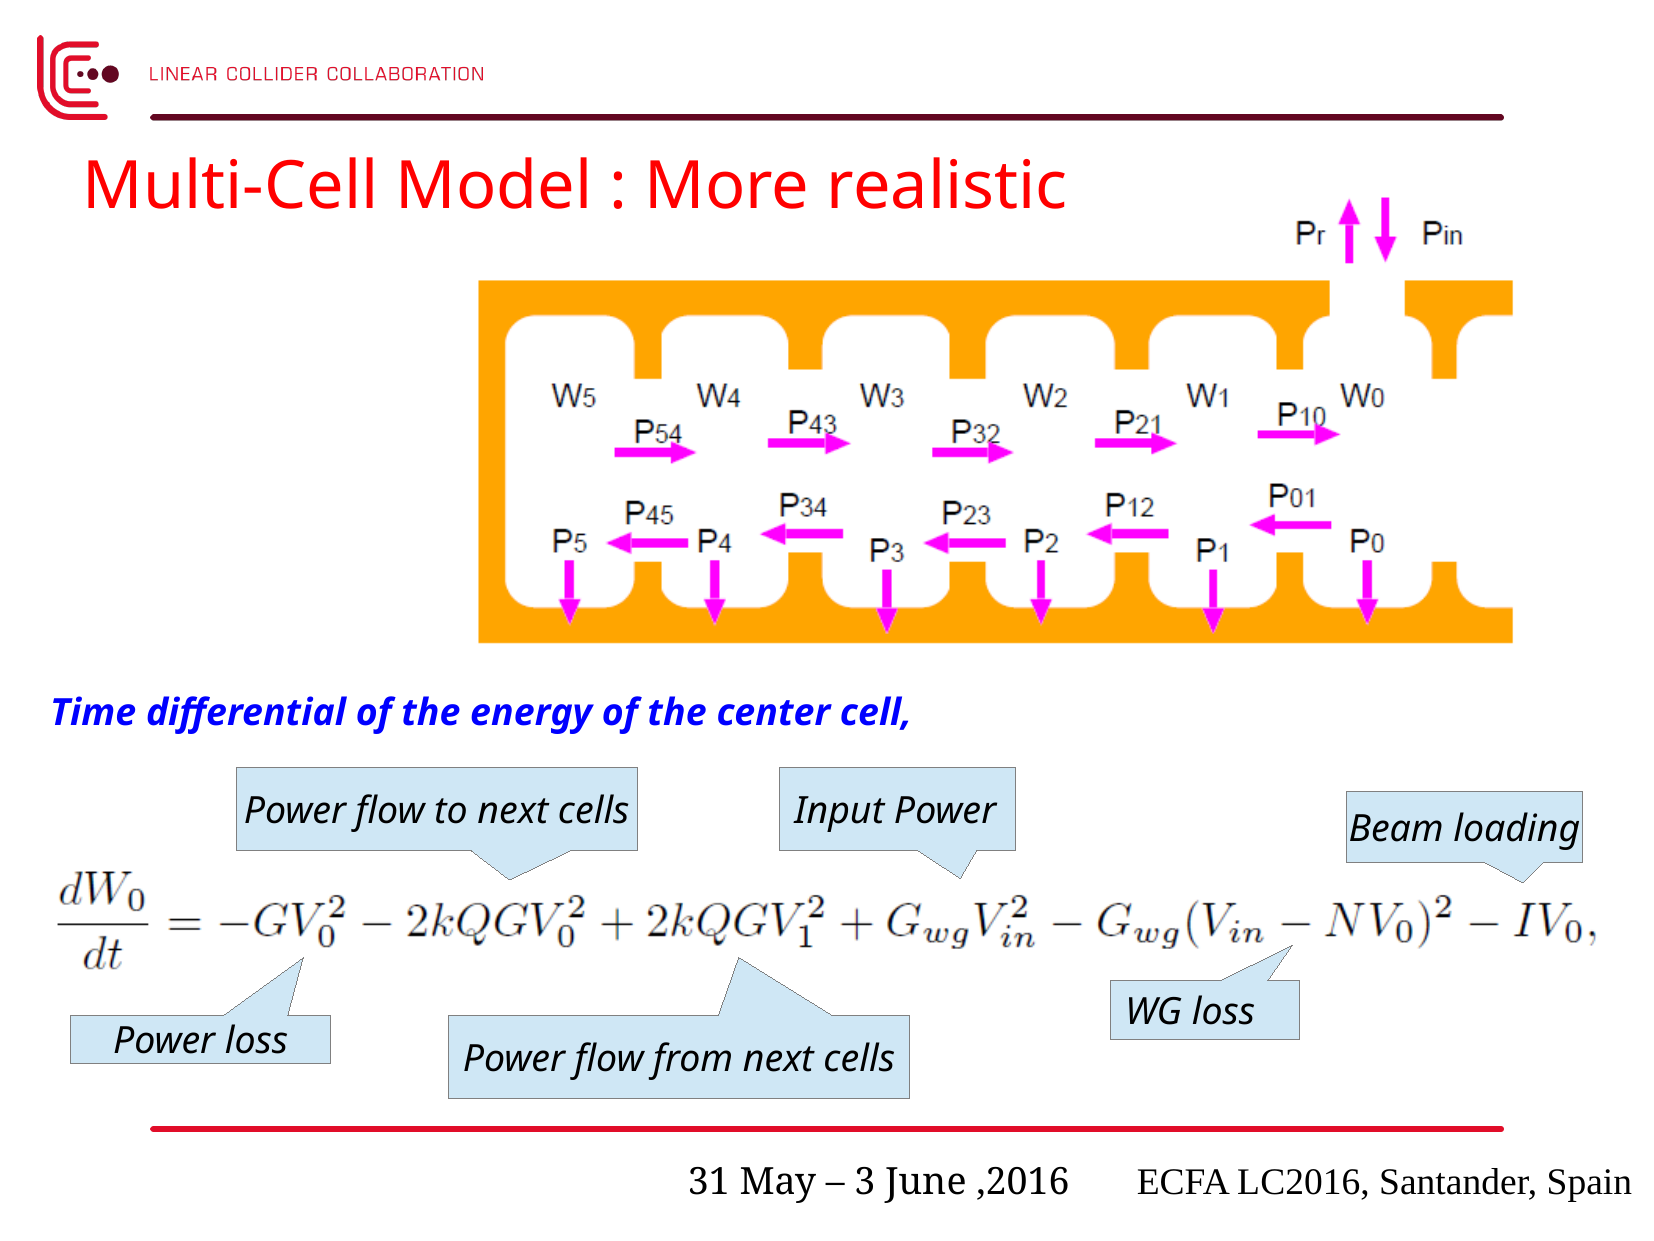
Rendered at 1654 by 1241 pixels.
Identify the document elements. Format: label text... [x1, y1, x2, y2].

text_box Input Power [779, 767, 1016, 879]
text_box Beam loading [1346, 791, 1583, 883]
picture [37, 35, 483, 120]
text_box Time differential of the energy of the center cell, [35, 677, 989, 745]
text_box Power loss [70, 957, 331, 1064]
text_box Power flow to next cells [236, 767, 638, 880]
text_box Power flow from next cells [448, 957, 910, 1099]
text_box WG loss [1110, 945, 1300, 1040]
picture [36, 287, 1630, 1132]
title Multi-Cell Model : More realistic [82, 78, 1571, 287]
